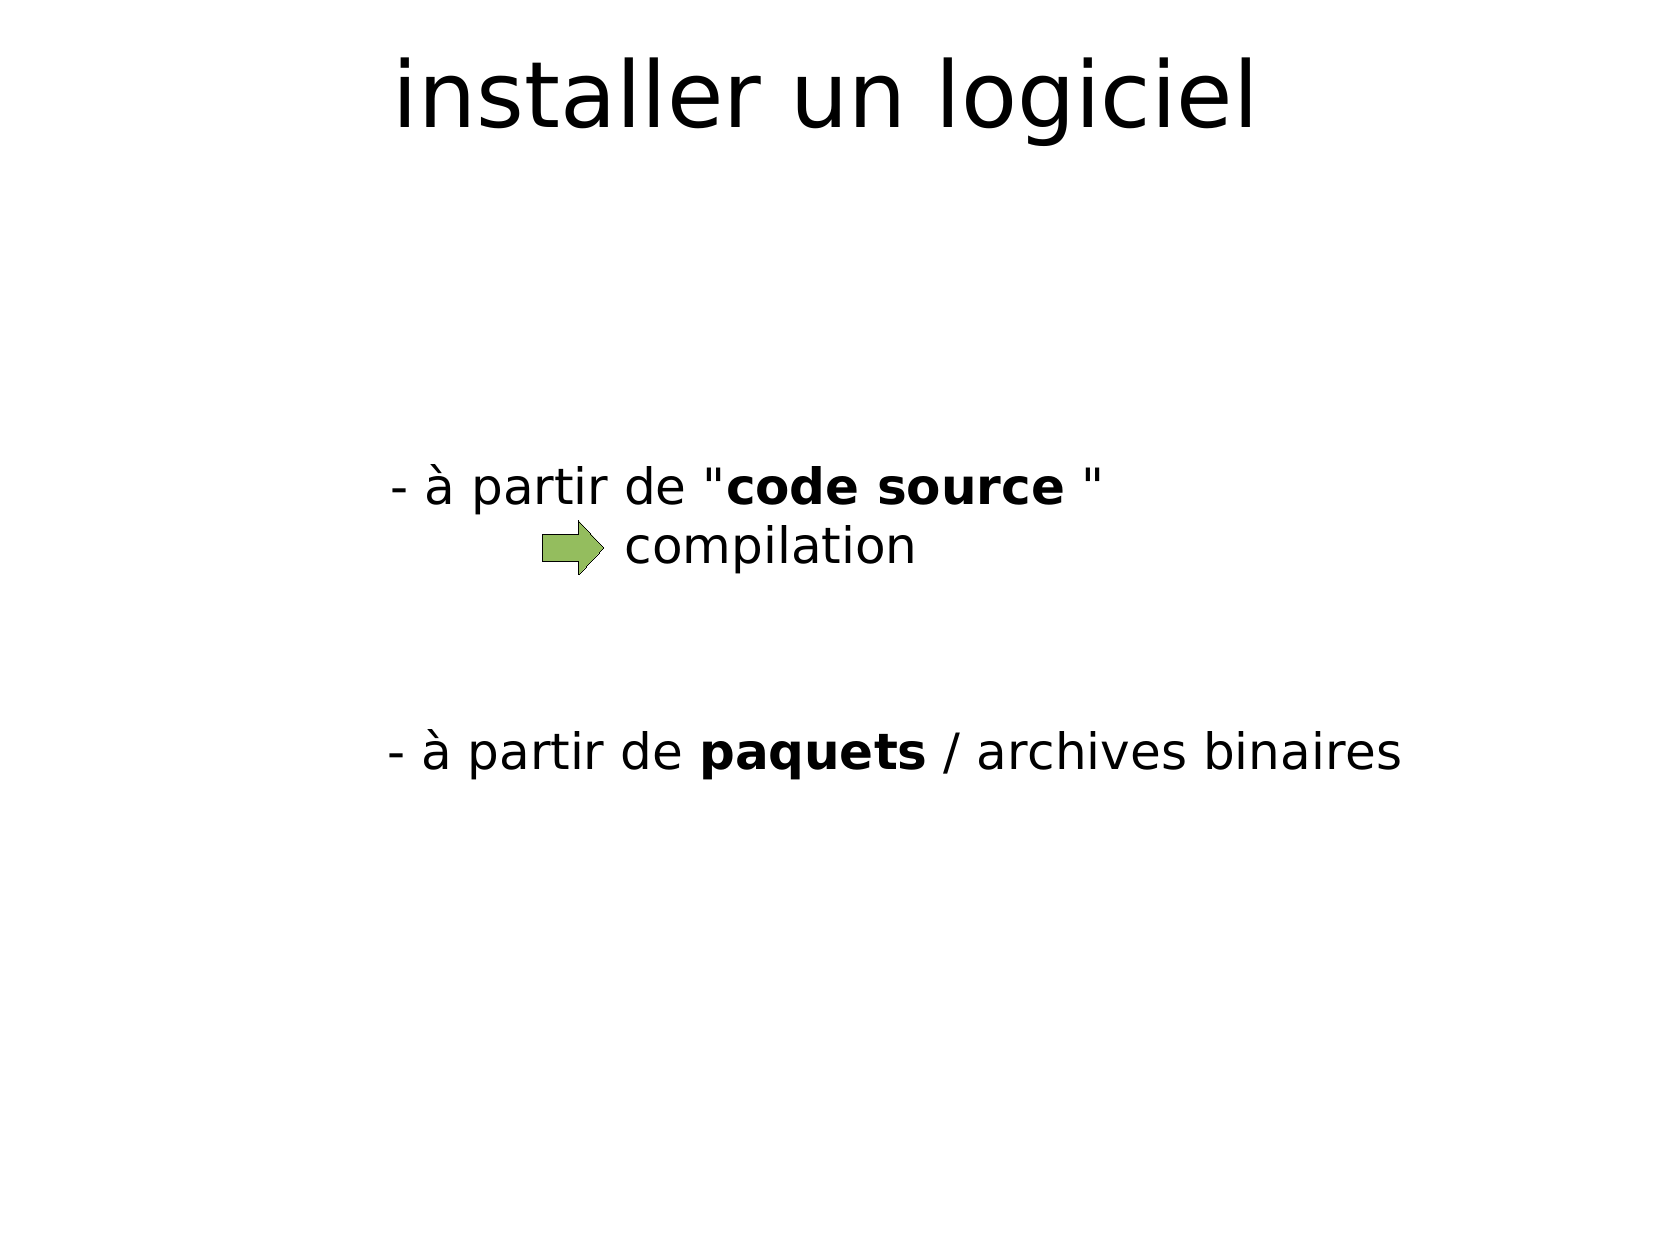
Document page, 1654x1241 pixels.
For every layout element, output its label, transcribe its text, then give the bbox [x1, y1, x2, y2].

title installer un logiciel [93, 34, 1561, 158]
text_box [542, 520, 604, 575]
text_box - à partir de paquets / archives binaires [387, 722, 1403, 781]
text_box - à partir de "code source " compilation [390, 458, 1105, 575]
